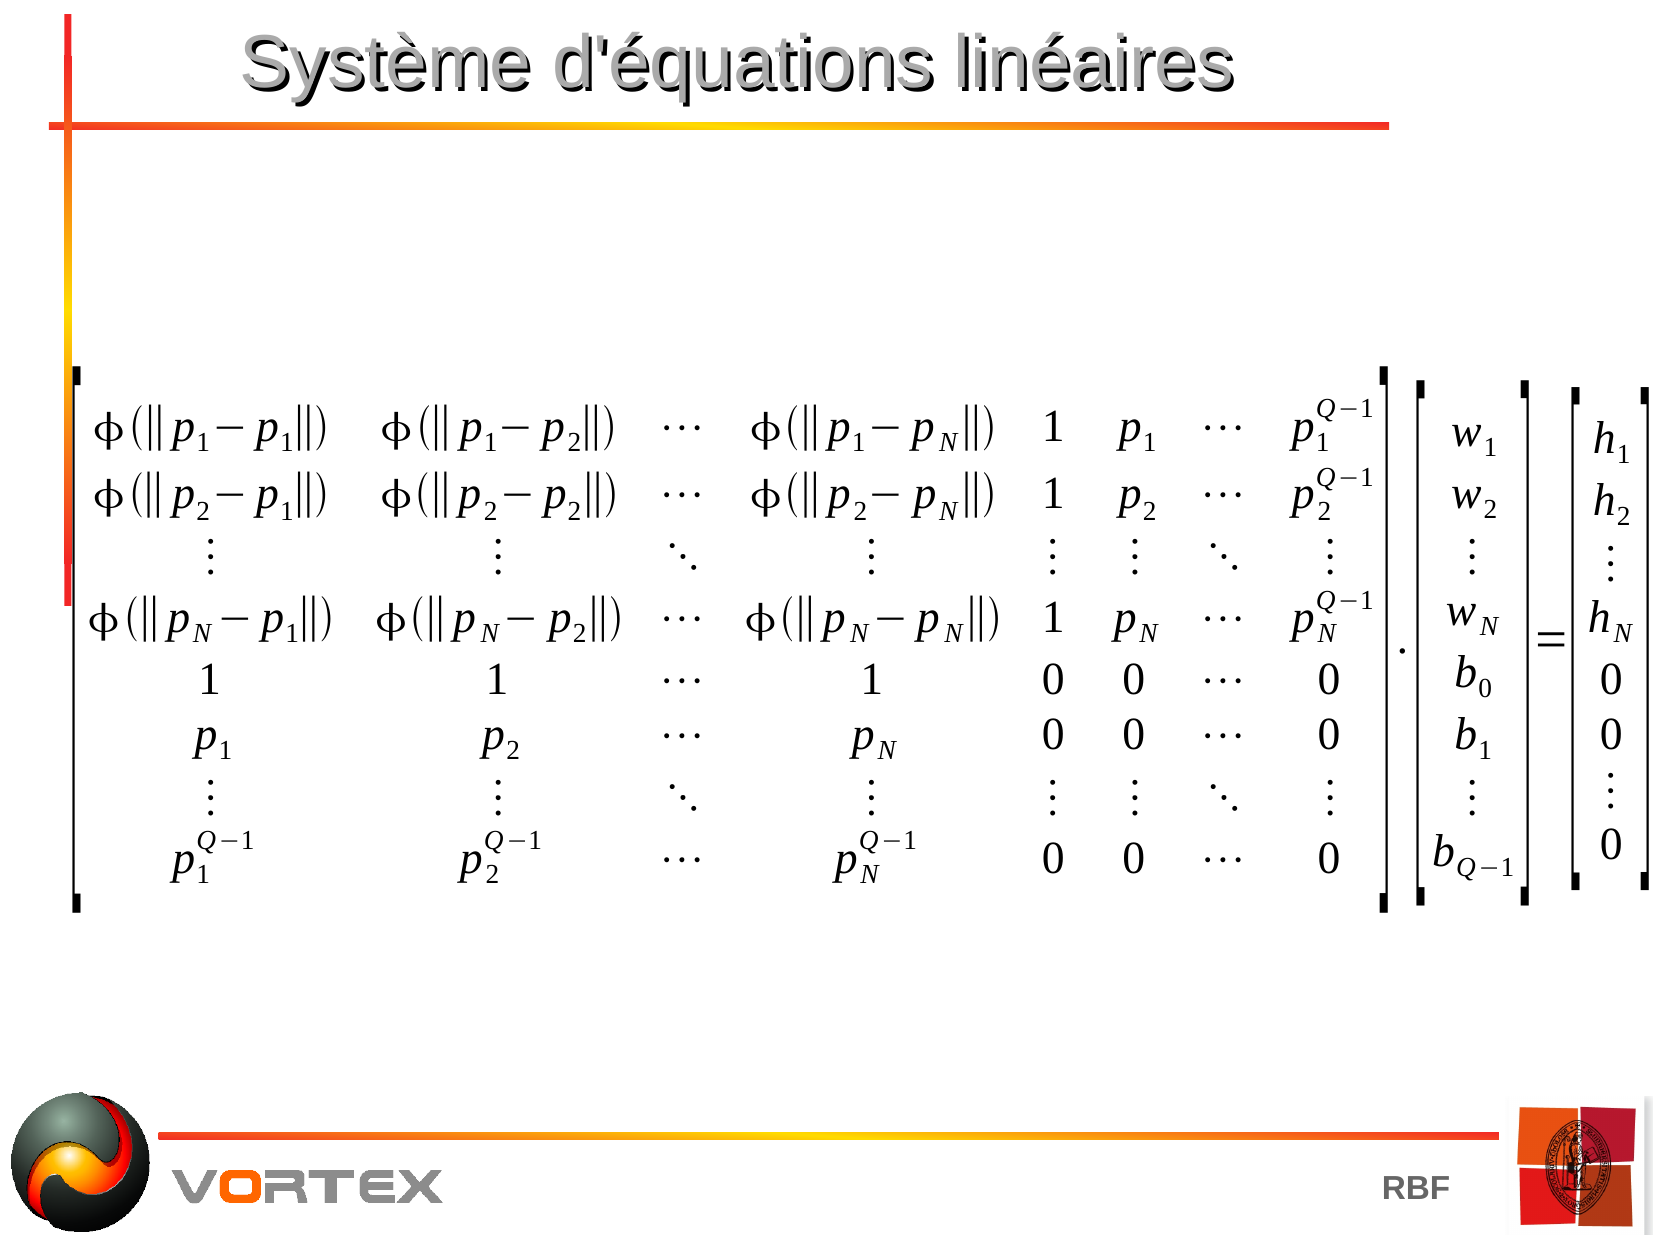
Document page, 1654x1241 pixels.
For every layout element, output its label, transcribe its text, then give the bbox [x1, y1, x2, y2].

chart [62, 363, 1654, 915]
title Système d'équations linéaires [82, 4, 1392, 120]
picture [11, 1092, 443, 1232]
picture [1505, 1096, 1653, 1235]
